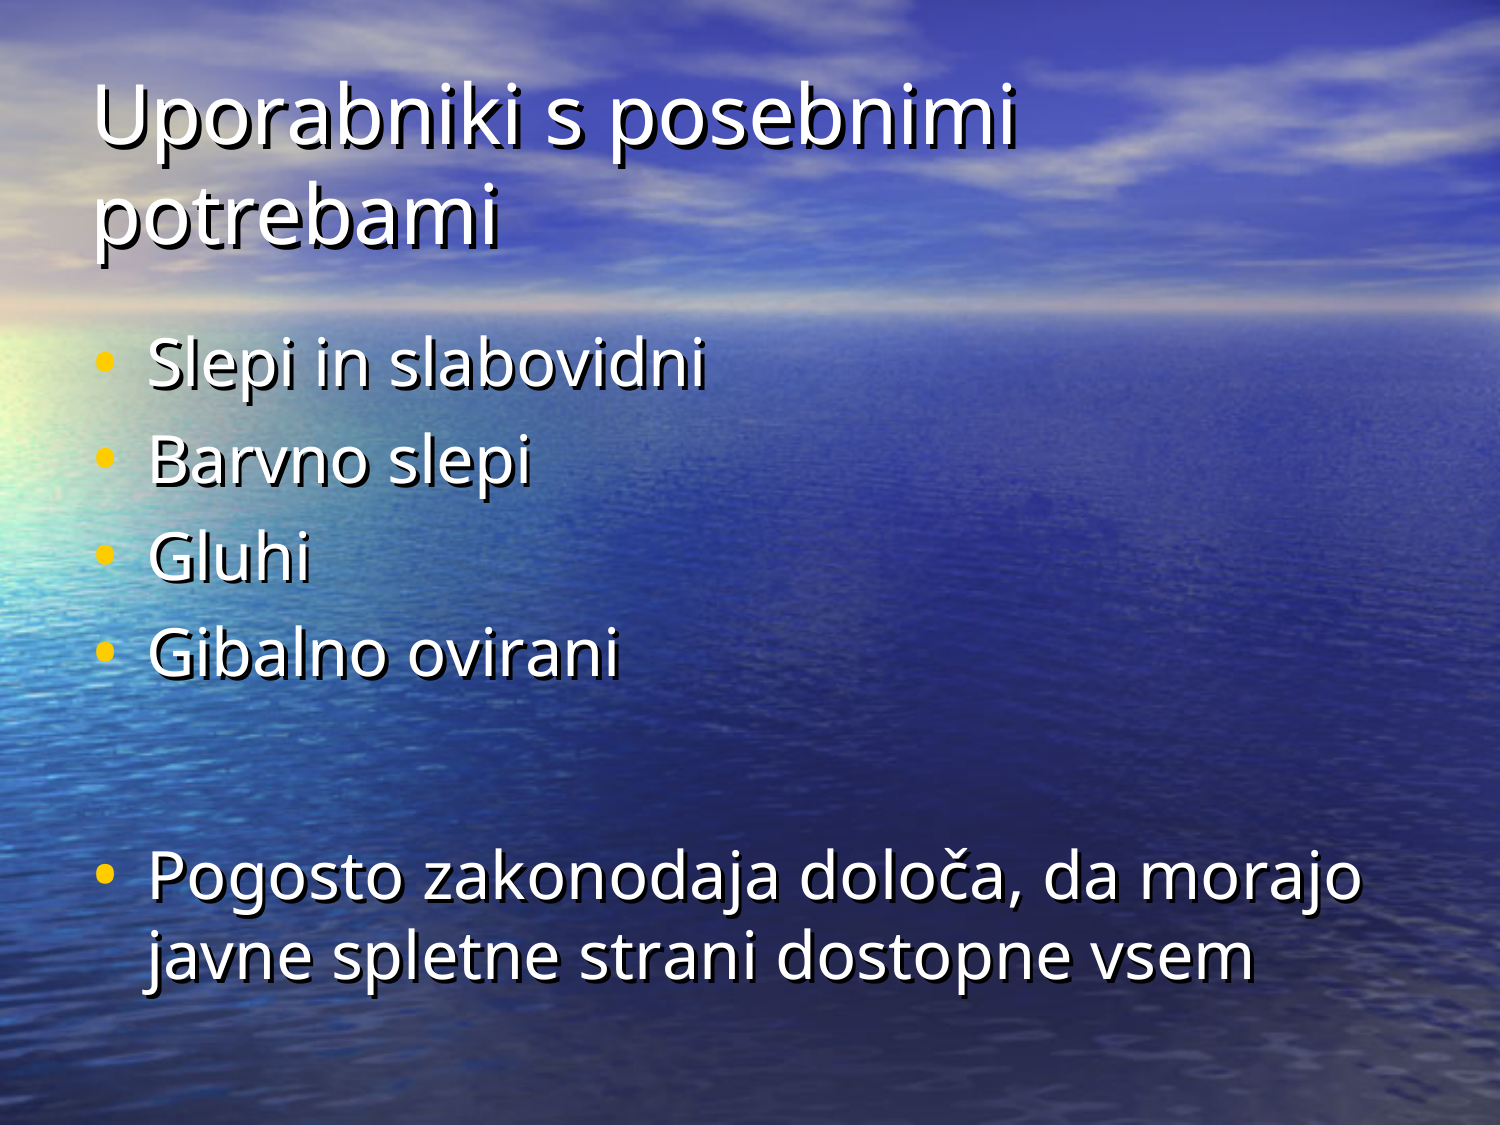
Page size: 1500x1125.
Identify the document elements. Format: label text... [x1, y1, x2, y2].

list Slepi in slabovidni Barvno slepi Gluhi Gibalno ovirani Pogosto zakonodaja določa, da morajo javne spletne strani dostopne vsem [75, 312, 1426, 1107]
picture [0, 0, 1500, 1125]
title Uporabniki s posebnimi potrebami [75, 47, 1426, 276]
